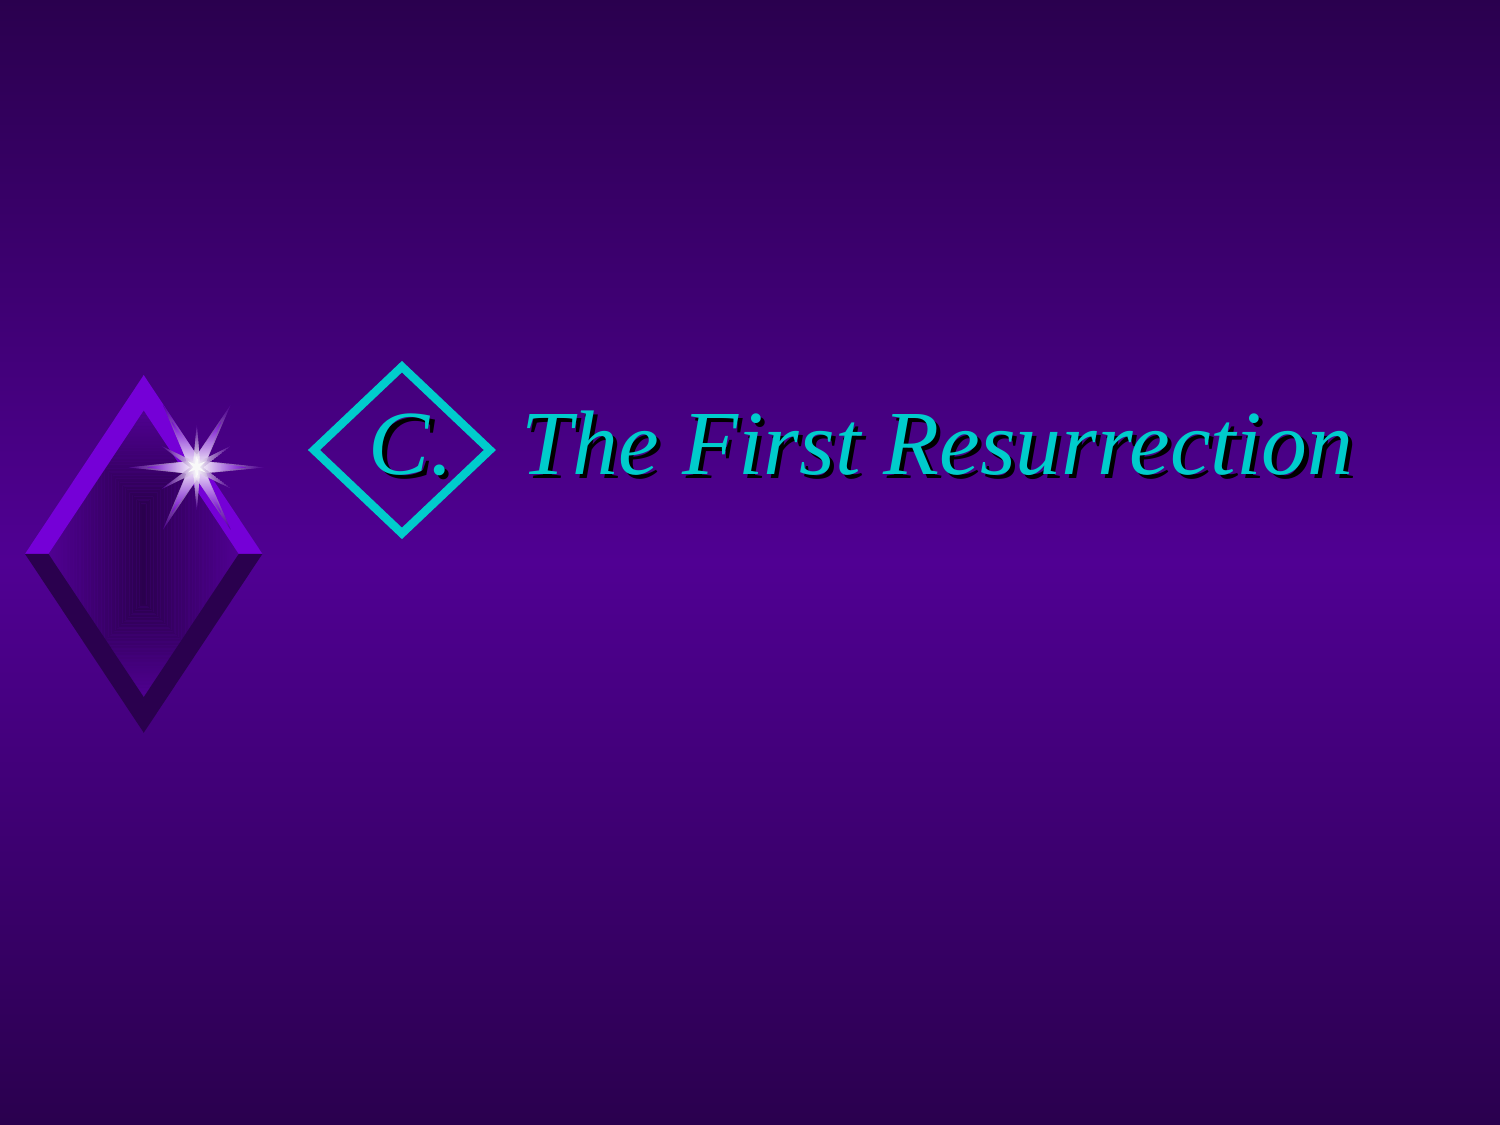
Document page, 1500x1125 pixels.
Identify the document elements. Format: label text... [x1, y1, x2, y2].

title C. The First Resurrection [322, 374, 482, 526]
title C. The First Resurrection [224, 349, 1500, 538]
